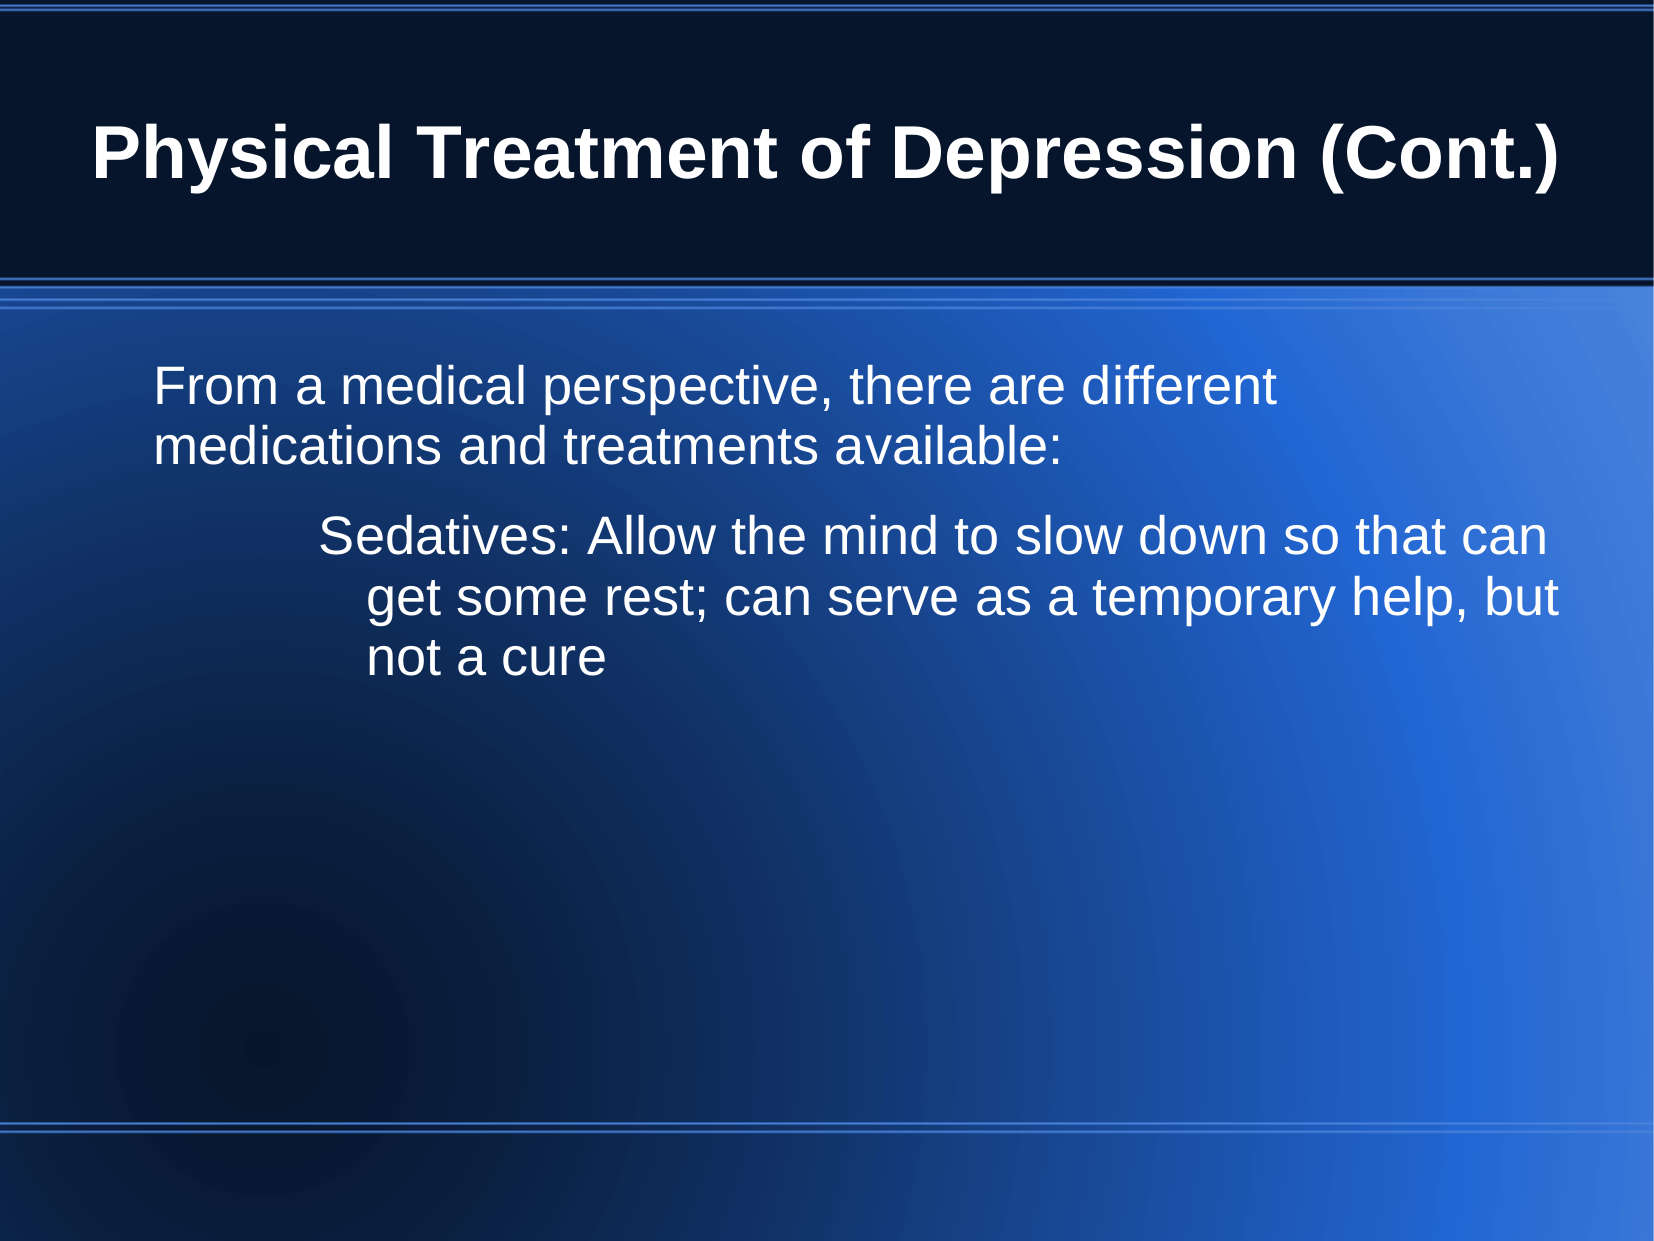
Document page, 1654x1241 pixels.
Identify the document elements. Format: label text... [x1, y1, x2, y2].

list From a medical perspective, there are different medications and treatments available: Sedatives: Allow the mind to slow down so that can get some rest; can serve as a temporary help, but not a cure [82, 355, 1571, 1058]
picture [0, 0, 1654, 1241]
title Physical Treatment of Depression (Cont.) [82, 49, 1571, 257]
